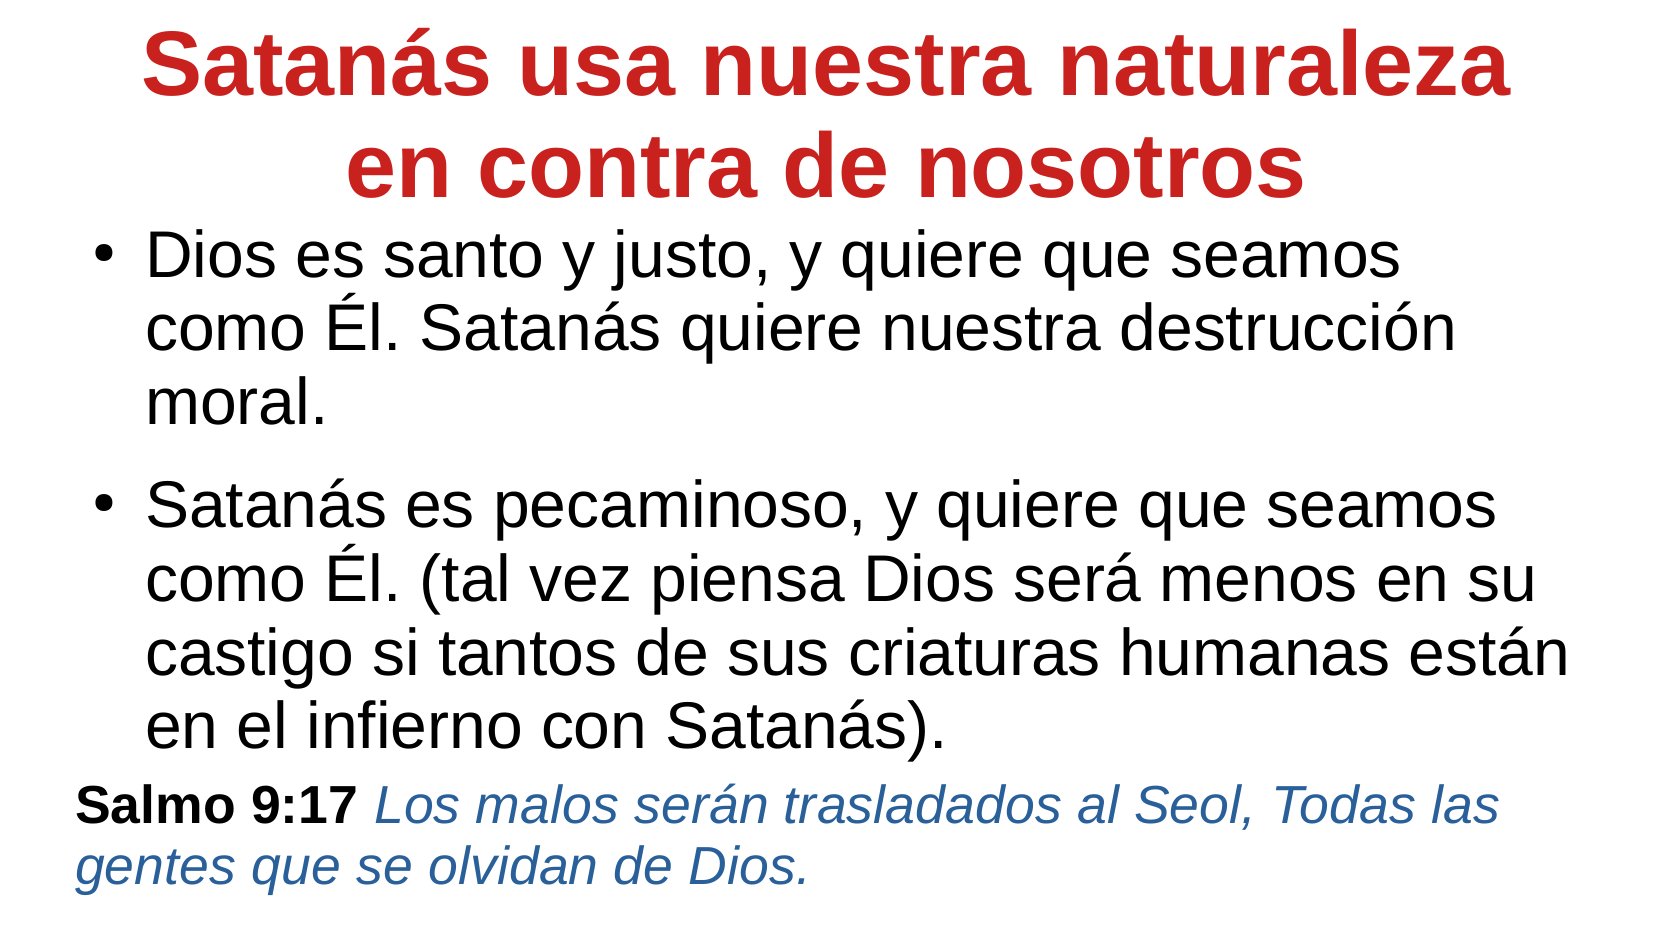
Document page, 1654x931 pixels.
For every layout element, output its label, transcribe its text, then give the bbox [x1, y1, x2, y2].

title Satanás usa nuestra naturaleza en contra de nosotros [82, 12, 1571, 217]
list Dios es santo y justo, y quiere que seamos como Él. Satanás quiere nuestra destrucción moral. Satanás es pecaminoso, y quiere que seamos como Él. (tal vez piensa Dios será menos en su castigo si tantos de sus criaturas humanas están en el infierno con Satanás). Salmo 9:17 Los malos serán trasladados al Seol, Todas las gentes que se olvidan de Dios. [75, 217, 1576, 901]
